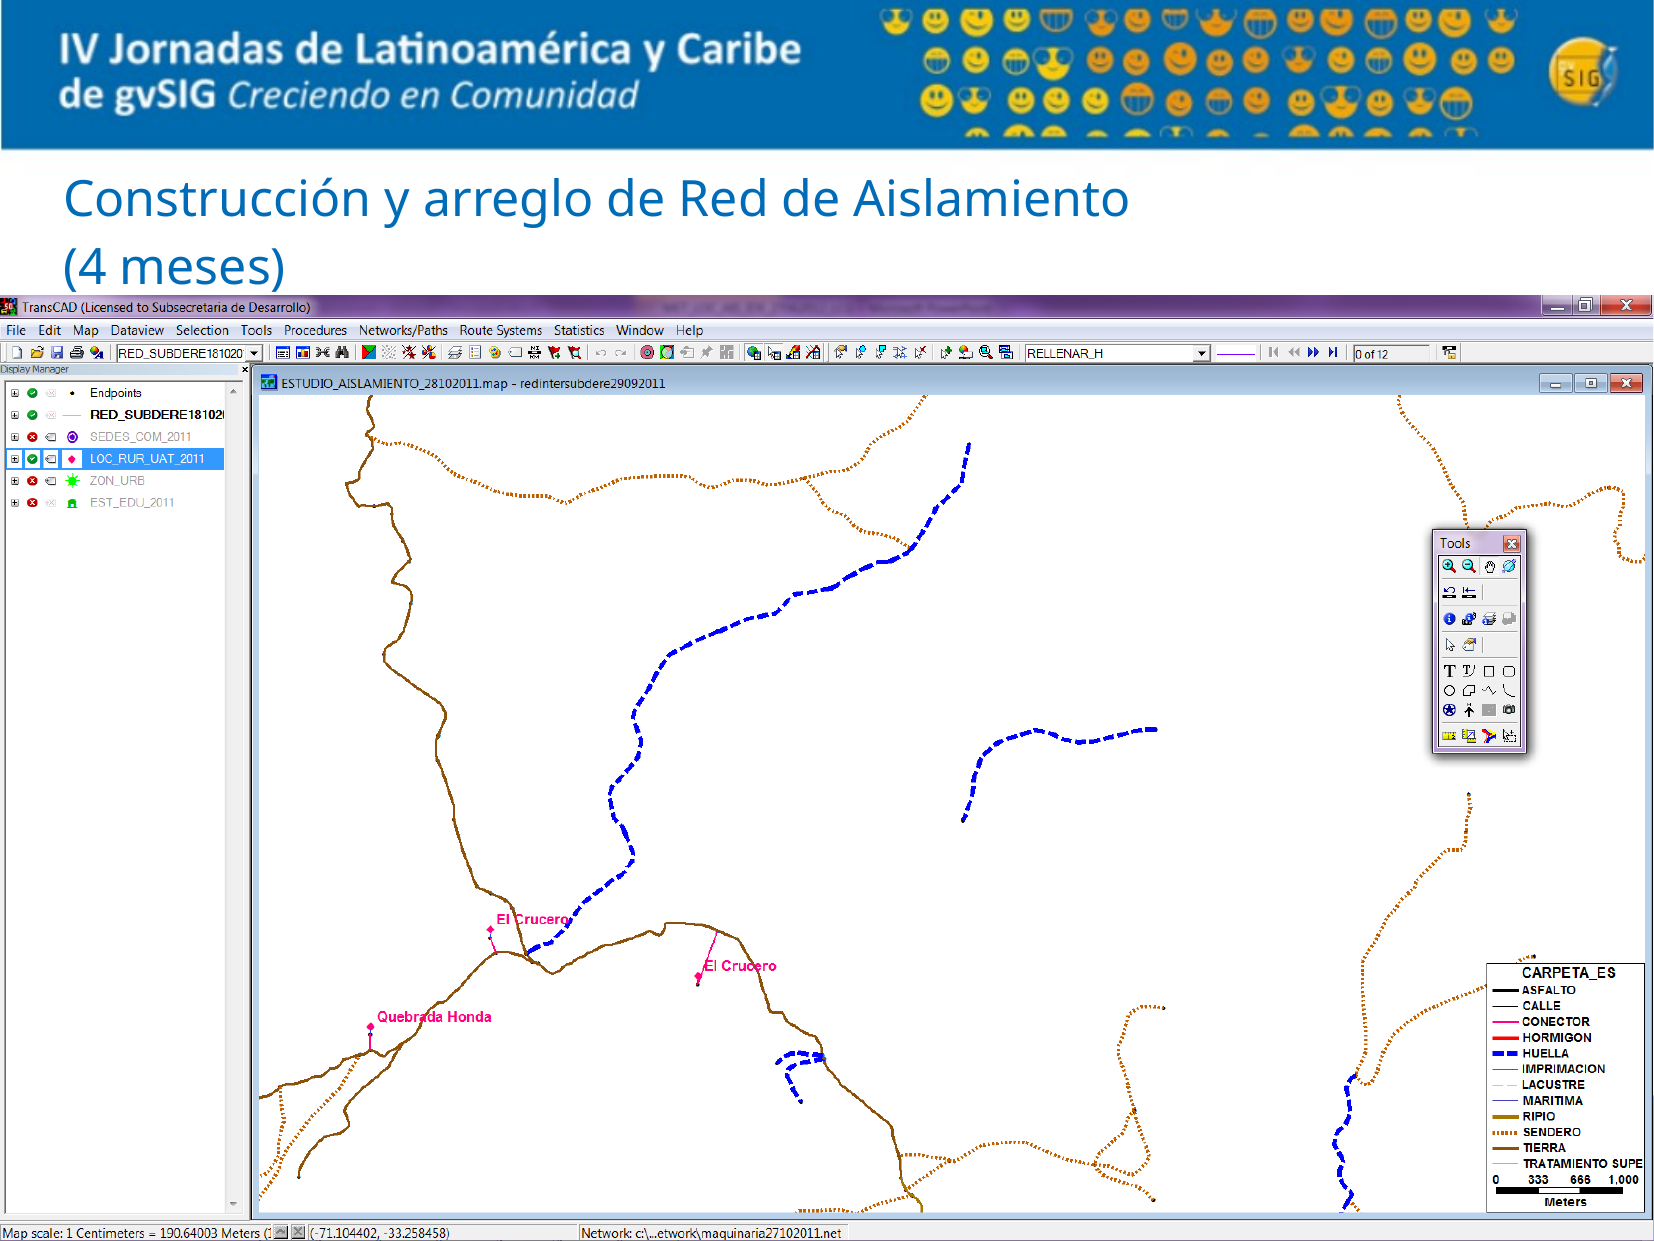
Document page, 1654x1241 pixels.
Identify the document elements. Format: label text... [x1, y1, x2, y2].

picture [0, 0, 1654, 1241]
title Construcción y arreglo de Red de Aislamiento (4 meses) [48, 137, 1595, 295]
